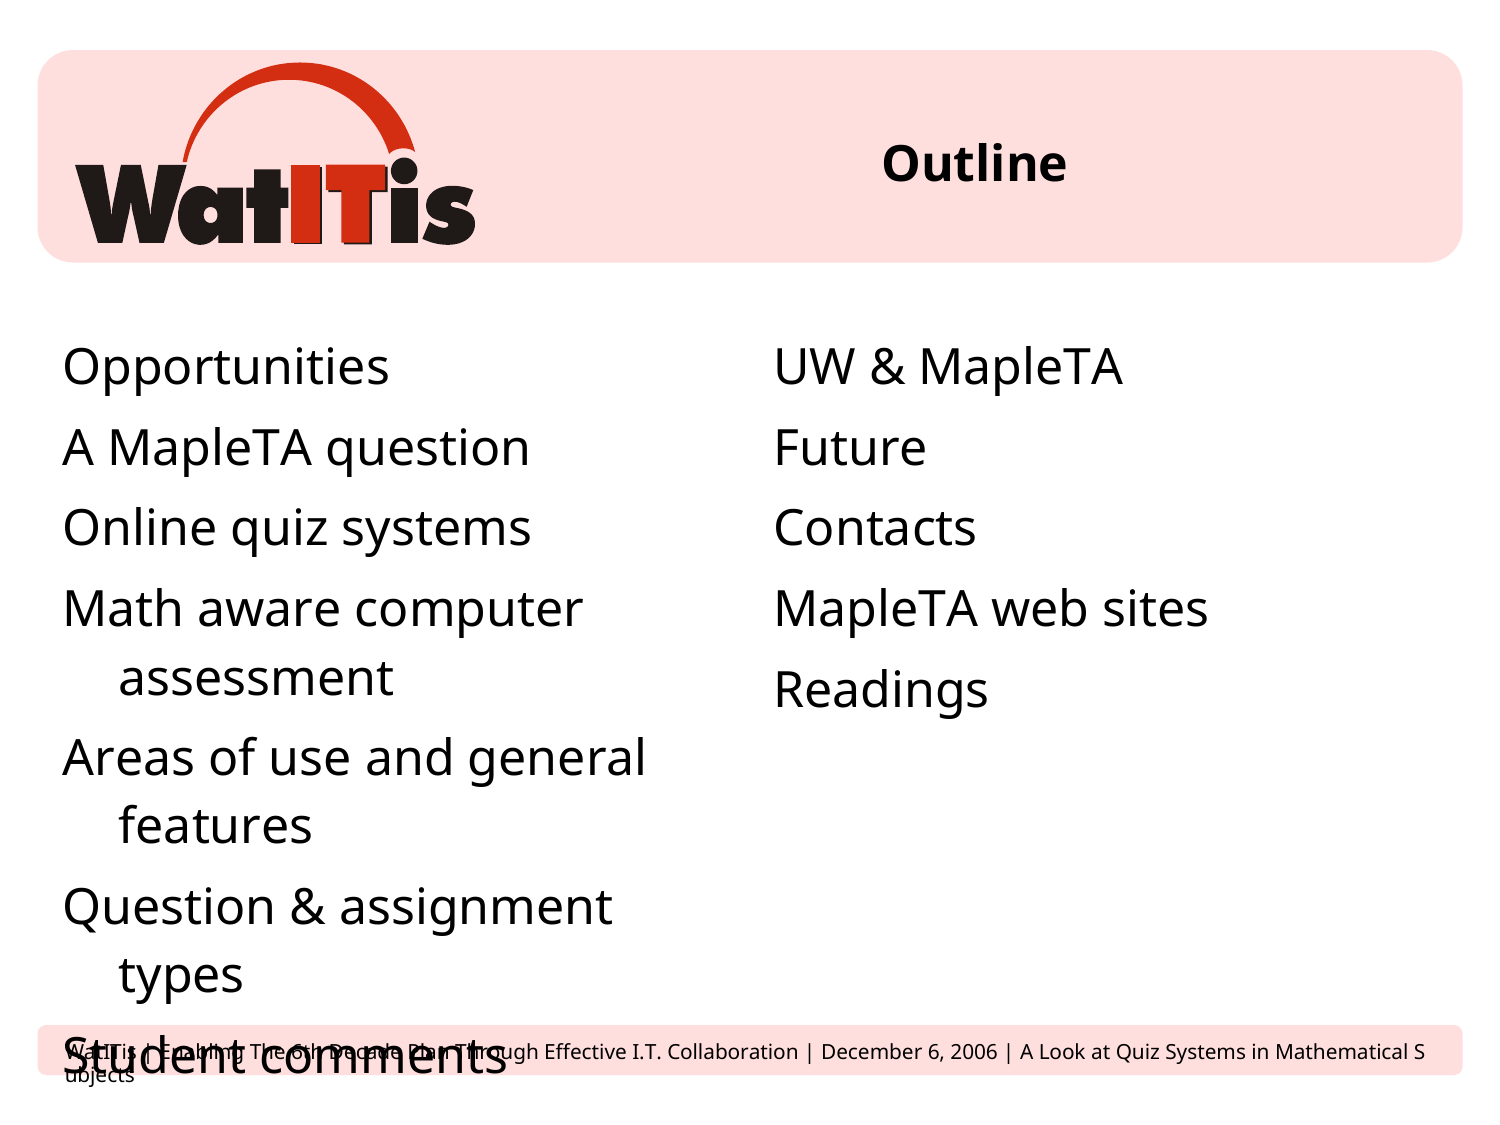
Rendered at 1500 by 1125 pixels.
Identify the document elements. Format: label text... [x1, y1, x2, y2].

list Opportunities A MapleTA question Online quiz systems Math aware computer assessment Areas of use and general features Question & assignment types Student comments [62, 330, 740, 1009]
title Outline [500, 62, 1450, 263]
list UW & MapleTA Future Contacts MapleTA web sites Readings [773, 330, 1451, 948]
